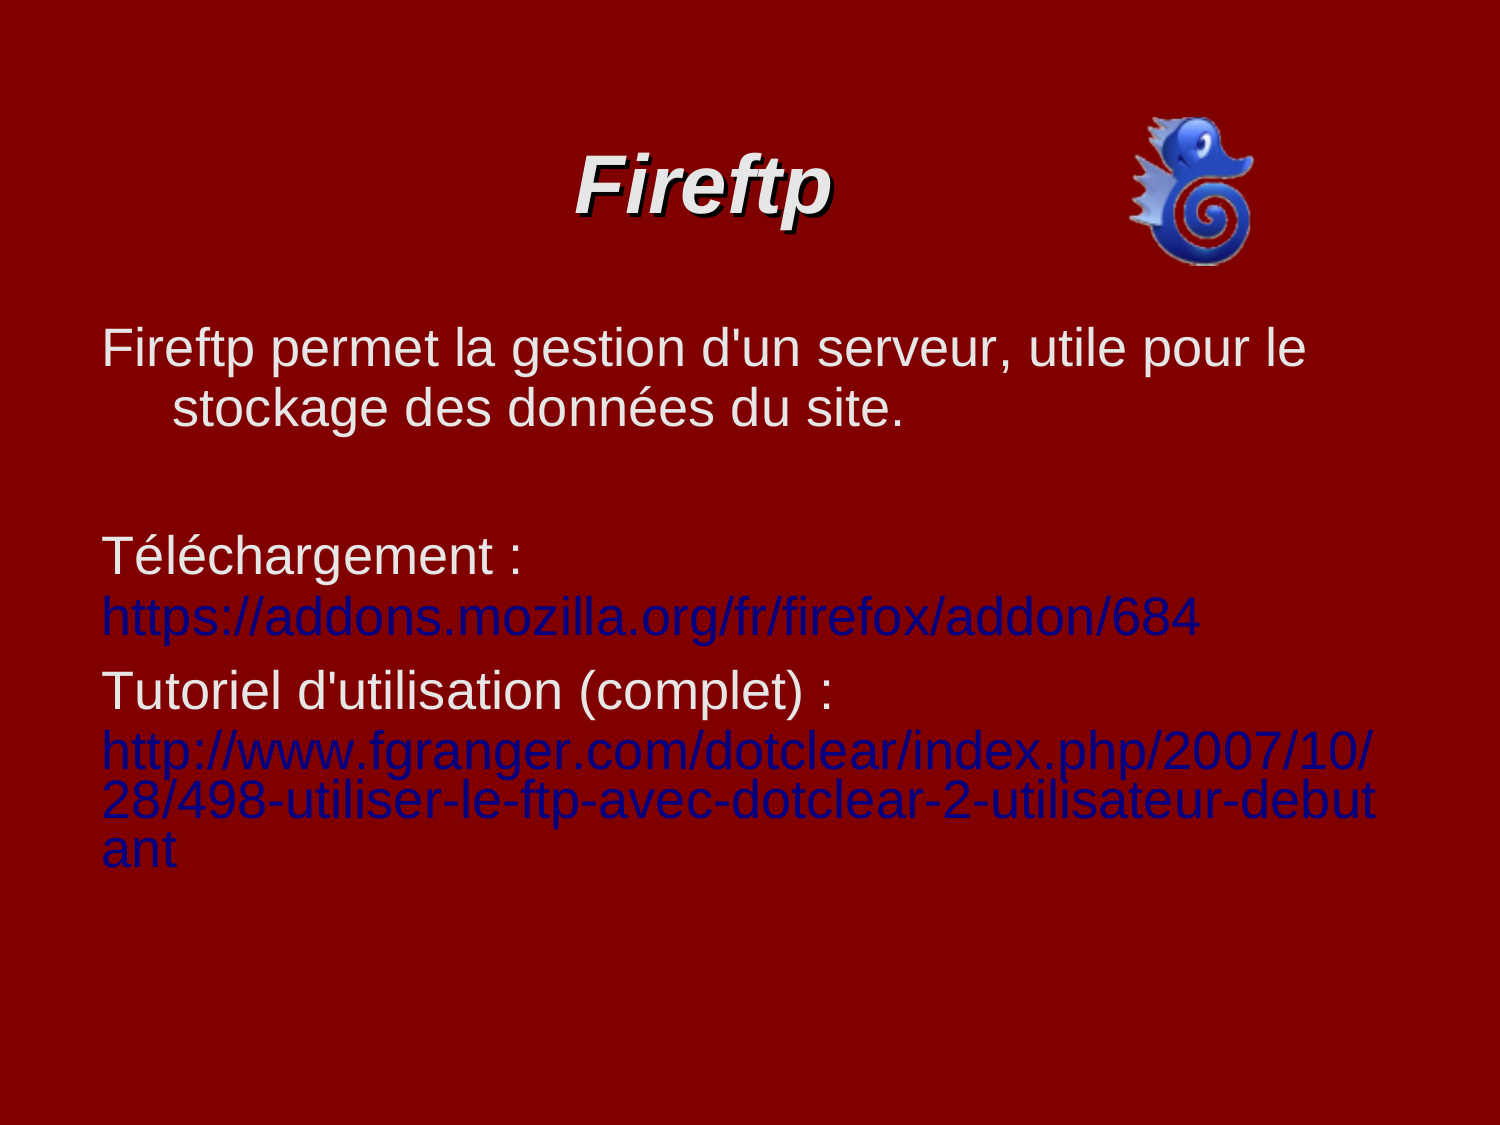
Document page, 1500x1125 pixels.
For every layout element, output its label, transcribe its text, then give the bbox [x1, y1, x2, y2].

picture [1122, 117, 1270, 266]
list Fireftp permet la gestion d'un serveur, utile pour le stockage des données du site. Téléchargement : https://addons.mozilla.org/fr/firefox/addon/684 Tutoriel d'utilisation (complet) : http://www.fgranger.com/dotclear/index.php/2007/10/28/498-utiliser-le-ftp-avec-dotclear-2-utilisateur-debutant [75, 309, 1417, 1044]
title Fireftp [66, 59, 1342, 240]
